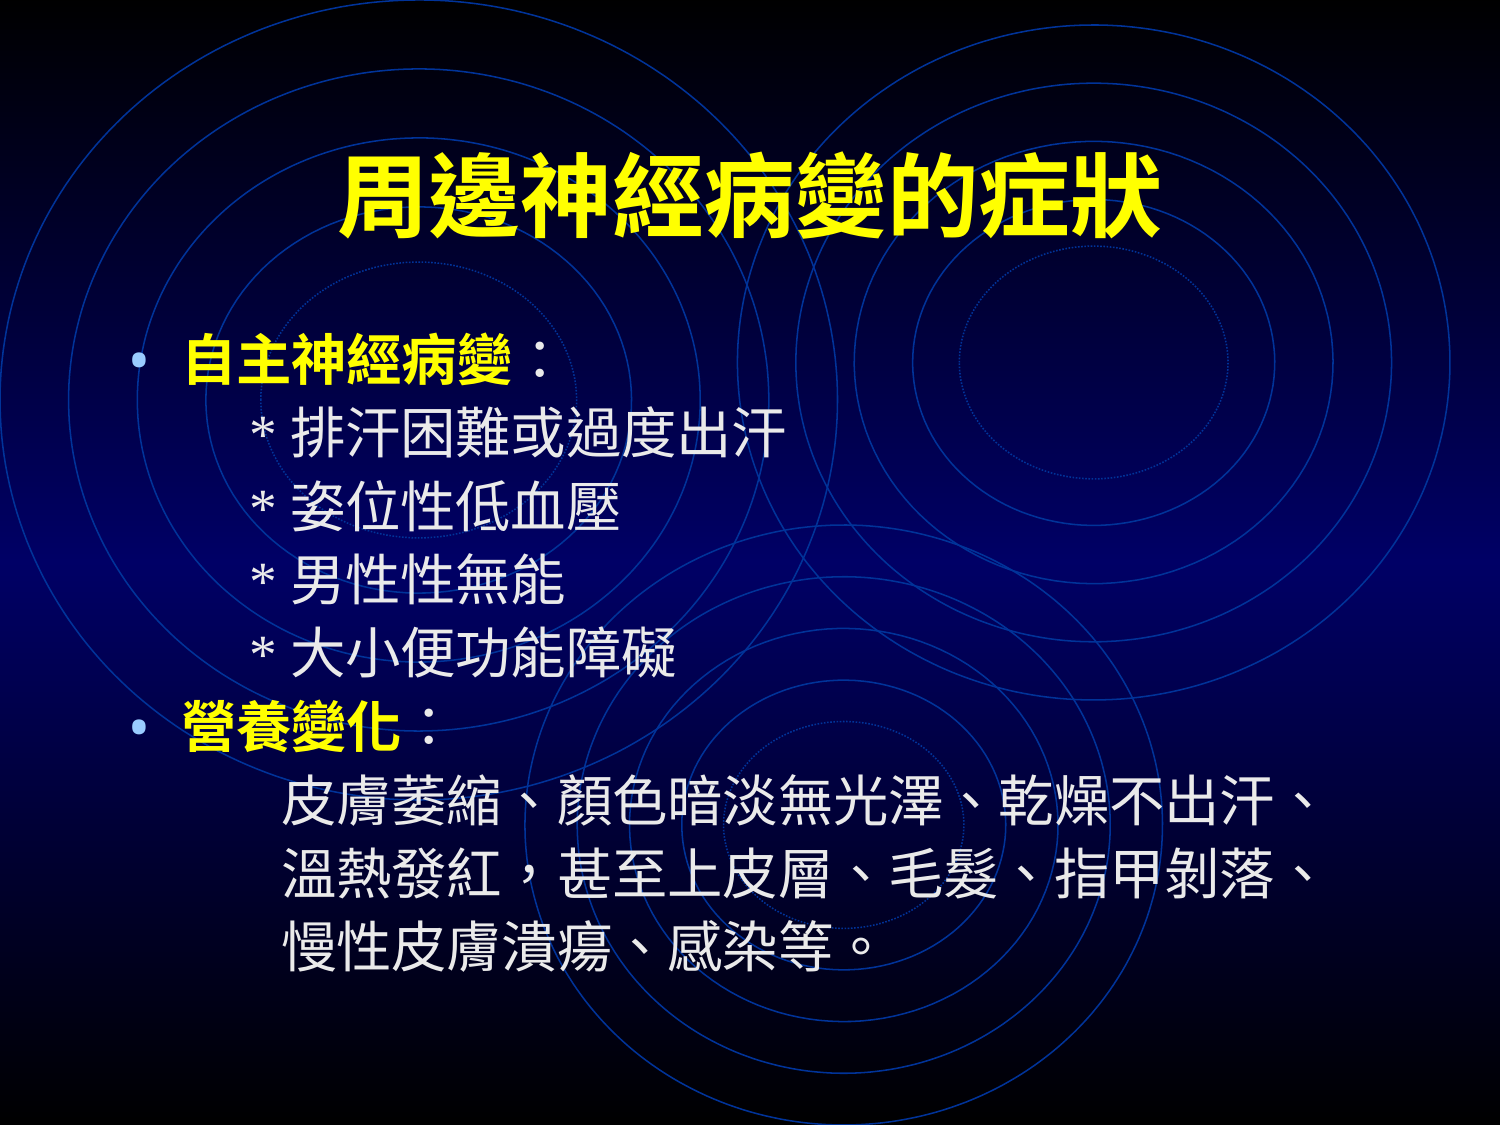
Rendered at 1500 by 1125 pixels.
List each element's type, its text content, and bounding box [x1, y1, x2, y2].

list 自主神經病變： *排汗困難或過度出汗 *姿位性低血壓 *男性性無能 *大小便功能障礙 營養變化： 皮膚萎縮、顏色暗淡無光澤、乾燥不出汗、 溫熱發紅，甚至上皮層、毛髮、指甲剝落、 慢性皮膚潰瘍、感染等。 [112, 324, 1388, 1000]
title 周邊神經病變的症狀 [112, 99, 1388, 288]
